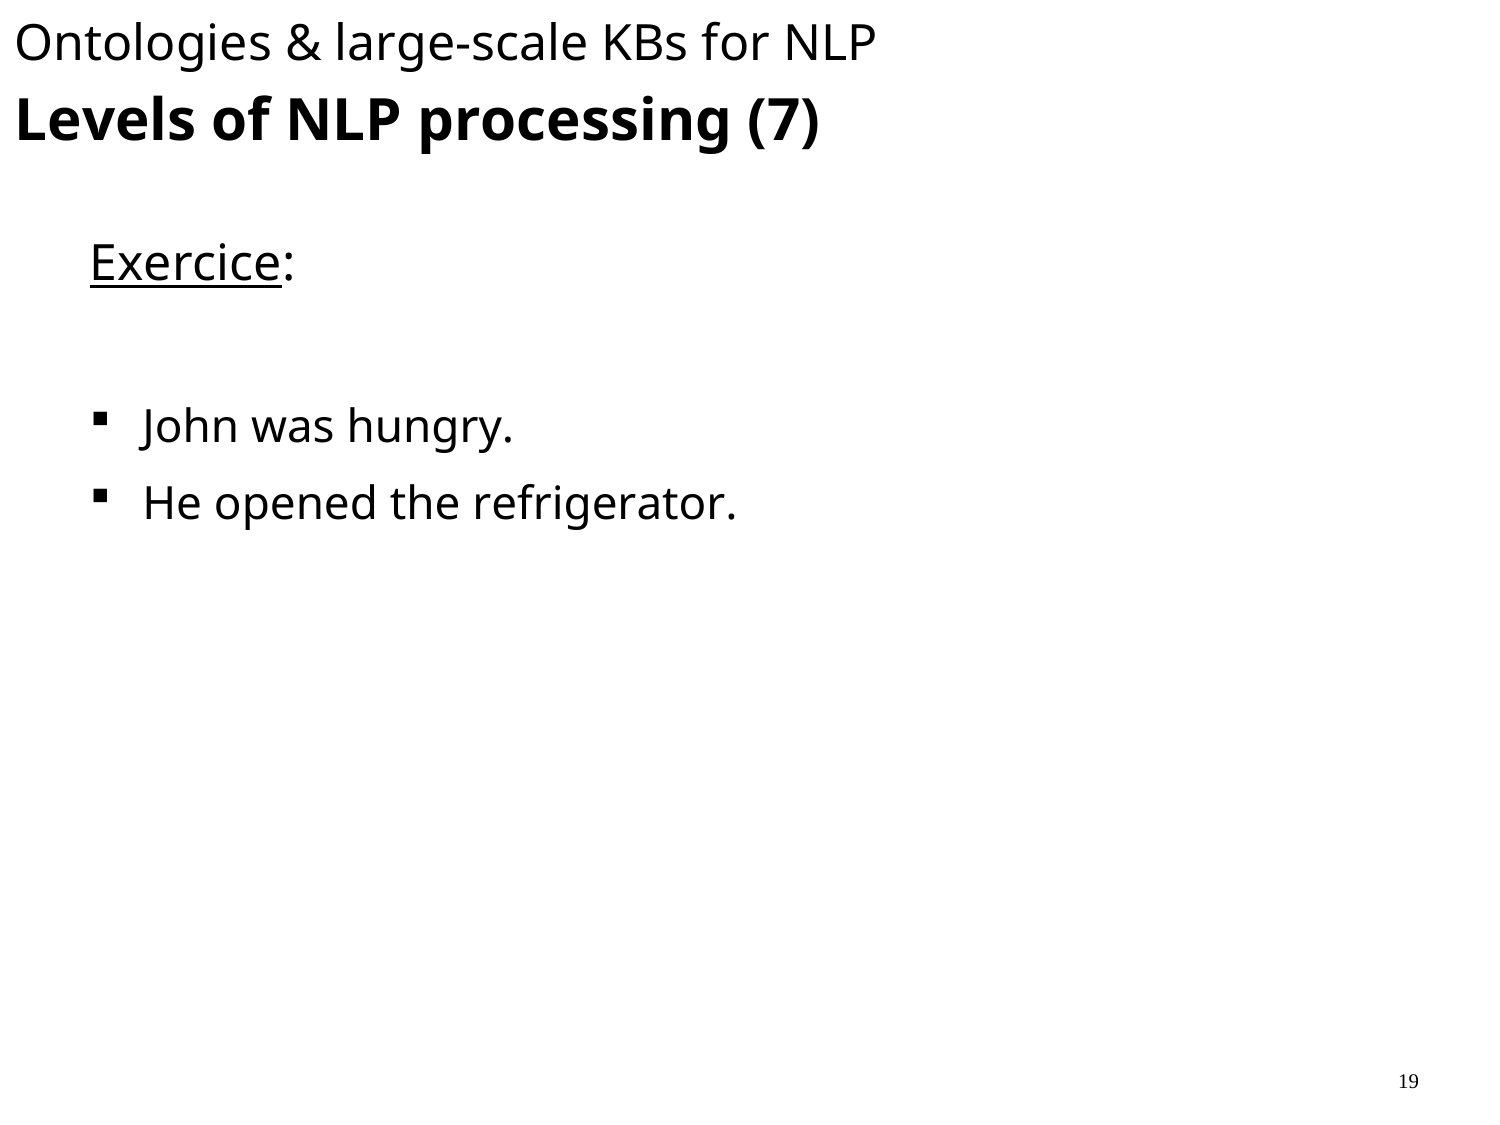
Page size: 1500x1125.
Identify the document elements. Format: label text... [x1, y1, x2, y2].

list Exercice: John was hungry. He opened the refrigerator. [75, 219, 1480, 1001]
title Ontologies & large-scale KBs for NLP Levels of NLP processing (7) [0, 0, 1500, 156]
